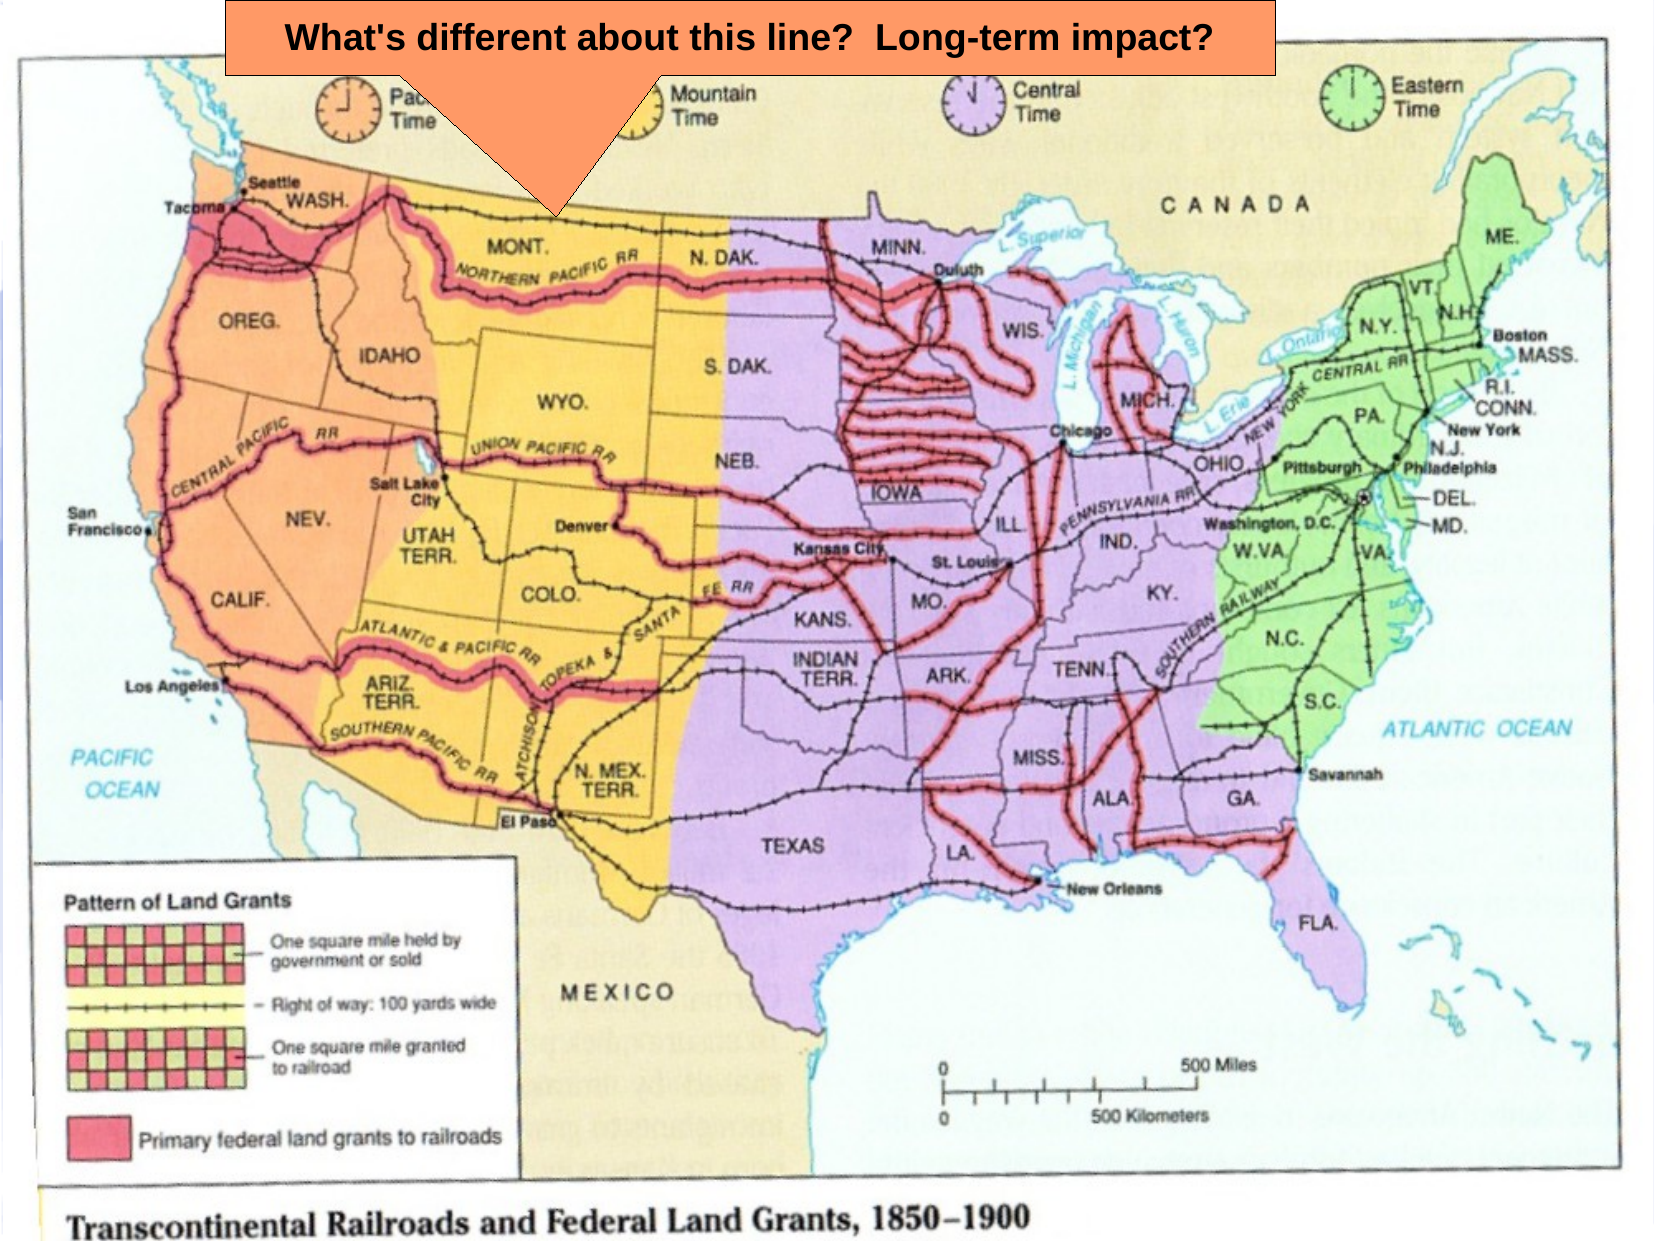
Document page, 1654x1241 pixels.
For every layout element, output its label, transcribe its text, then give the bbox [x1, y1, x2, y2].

text_box What's different about this line? Long-term impact? [225, 0, 1276, 217]
picture [0, 0, 1654, 1241]
